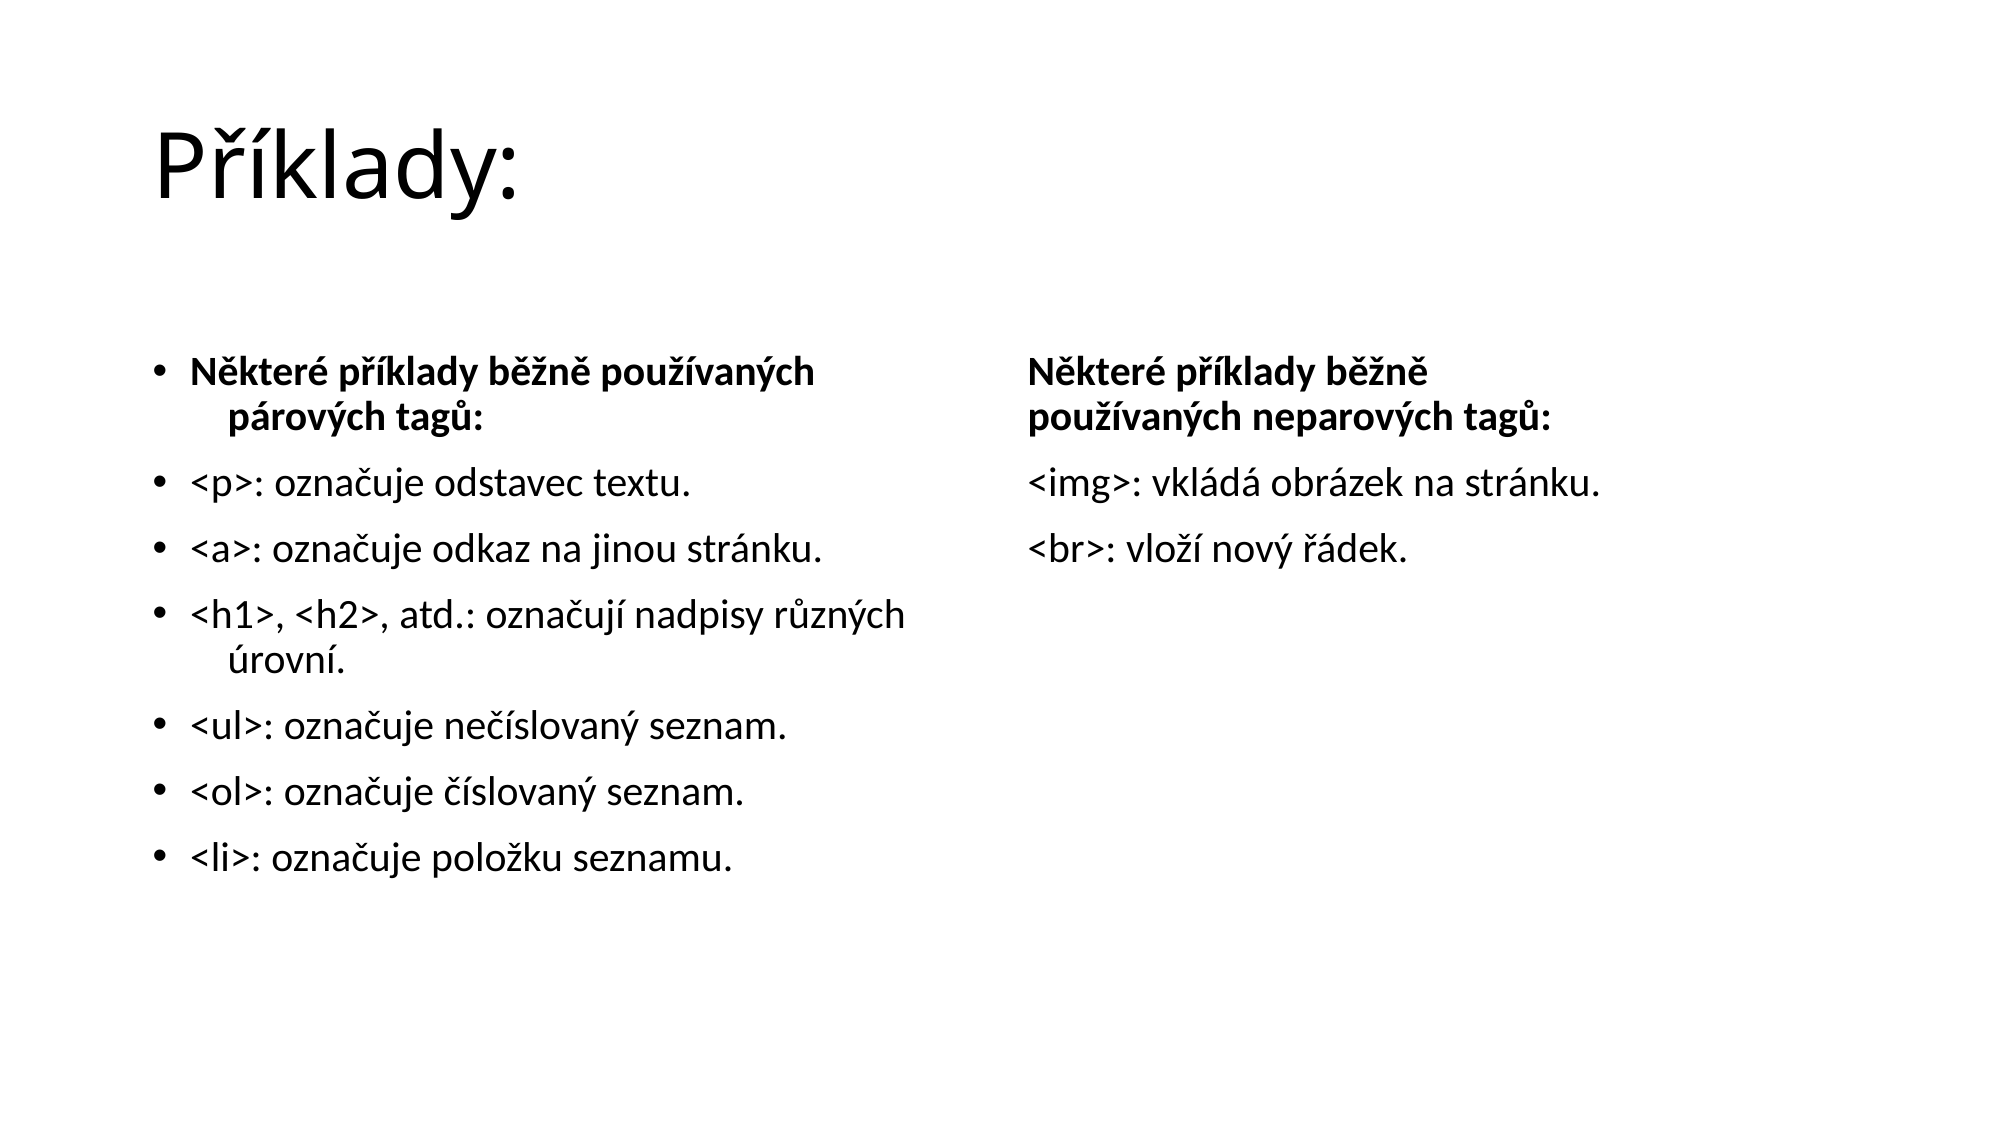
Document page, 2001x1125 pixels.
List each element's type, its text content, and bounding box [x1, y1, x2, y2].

list Některé příklady běžně používaných párových tagů: <p>: označuje odstavec textu. <a>: označuje odkaz na jinou stránku. <h1>, <h2>, atd.: označují nadpisy různých úrovní. <ul>: označuje nečíslovaný seznam. <ol>: označuje číslovaný seznam. <li>: označuje položku seznamu. [137, 342, 984, 1016]
title Příklady: [137, 59, 1863, 278]
list Některé příklady běžně používaných neparových tagů: <img>: vkládá obrázek na stránku. <br>: vloží nový řádek. [1012, 342, 1863, 1016]
